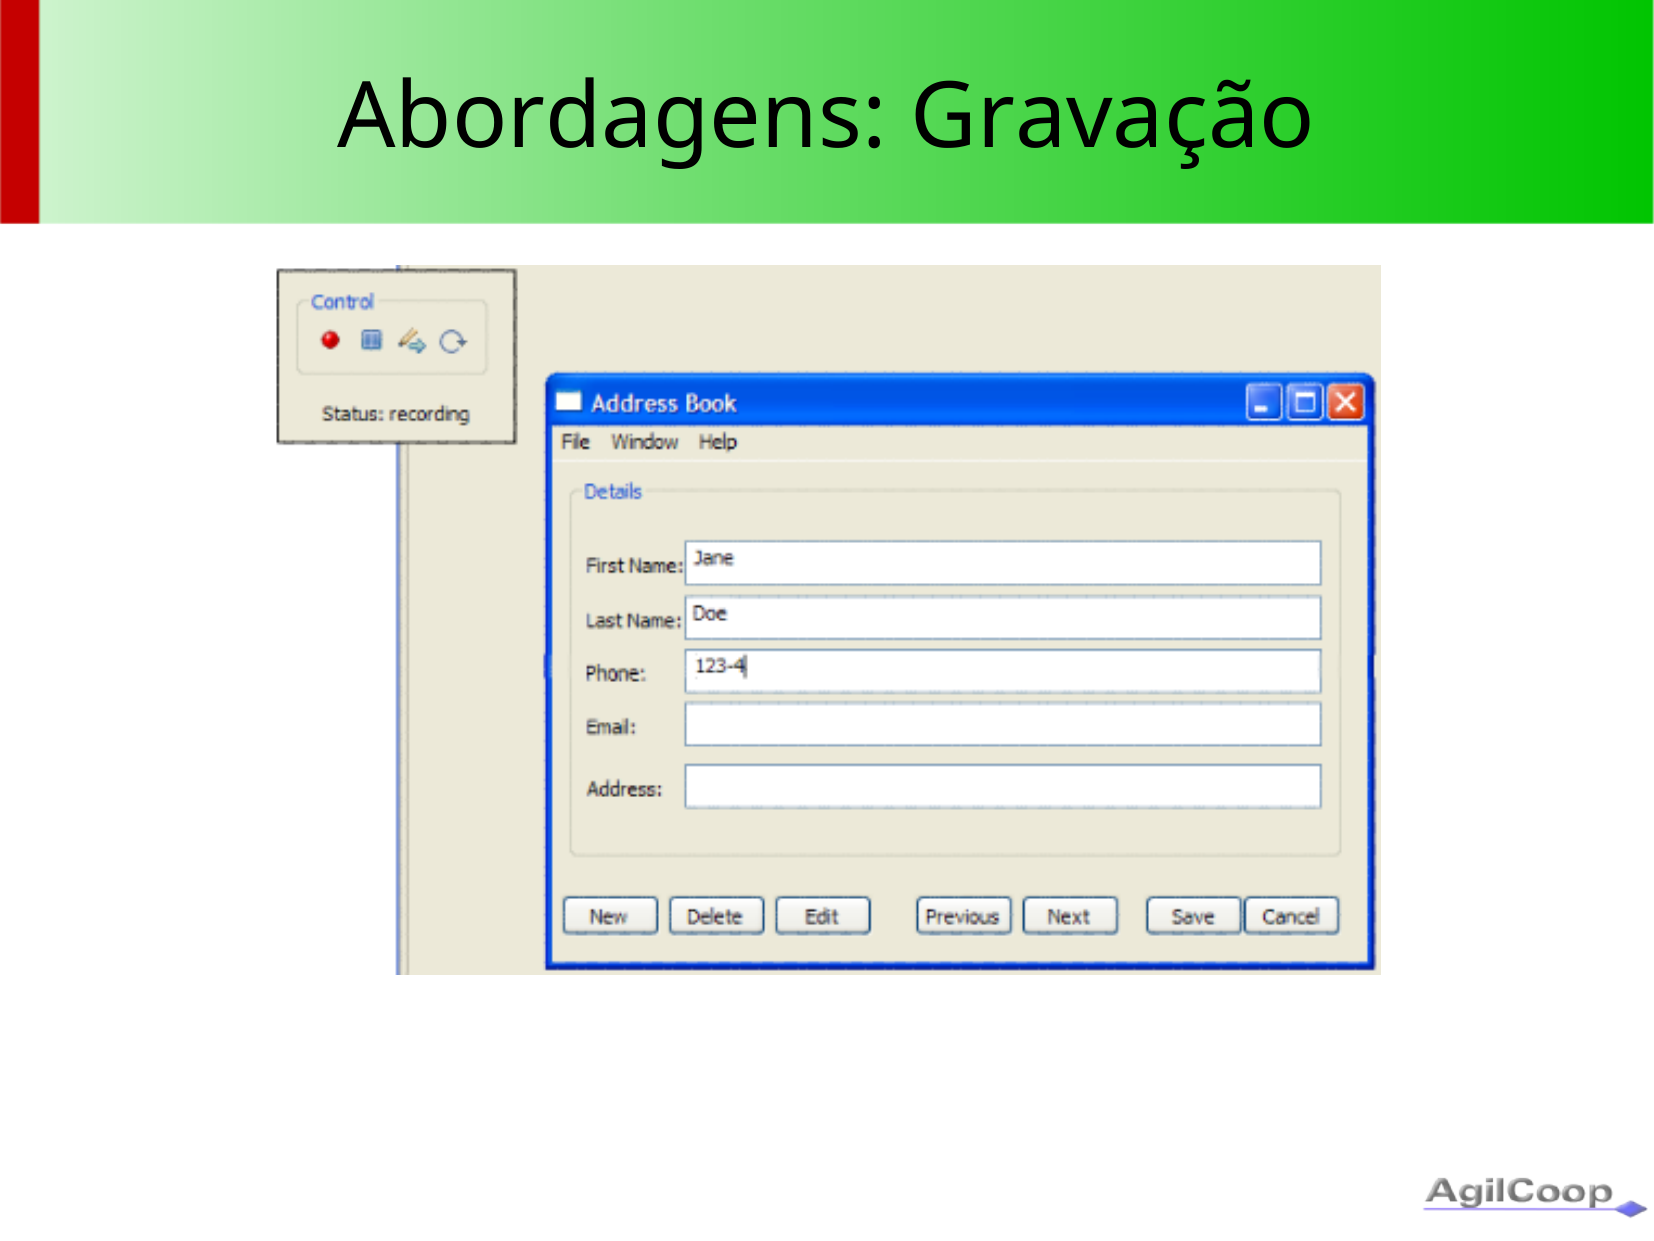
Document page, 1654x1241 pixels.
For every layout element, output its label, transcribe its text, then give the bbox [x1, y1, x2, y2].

picture [0, 0, 1654, 1241]
title Abordagens: Gravação [82, 8, 1571, 216]
